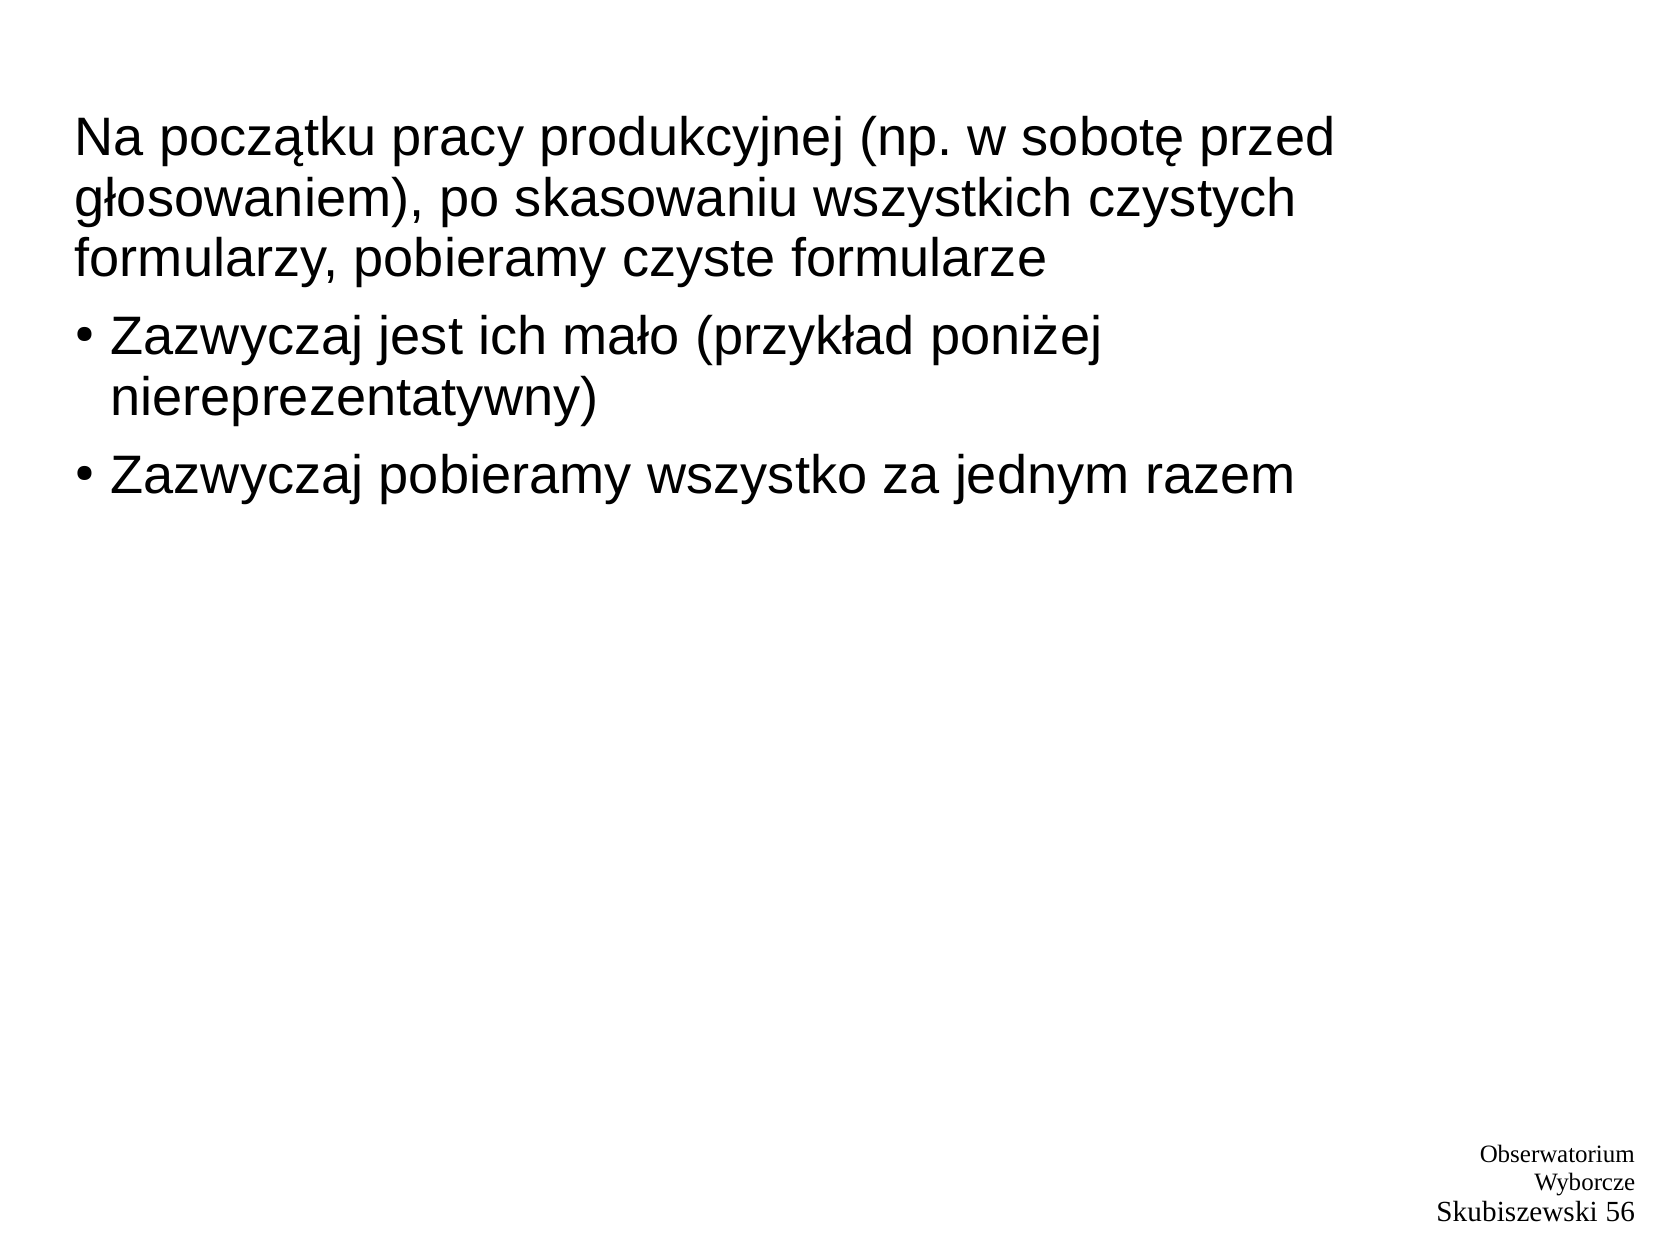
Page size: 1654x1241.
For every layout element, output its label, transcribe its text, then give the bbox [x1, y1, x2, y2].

text_box Na początku pracy produkcyjnej (np. w sobotę przed głosowaniem), po skasowaniu wszystkich czystych formularzy, pobieramy czyste formularze Zazwyczaj jest ich mało (przykład poniżej niereprezentatywny) Zazwyczaj pobieramy wszystko za jednym razem [60, 99, 1591, 876]
